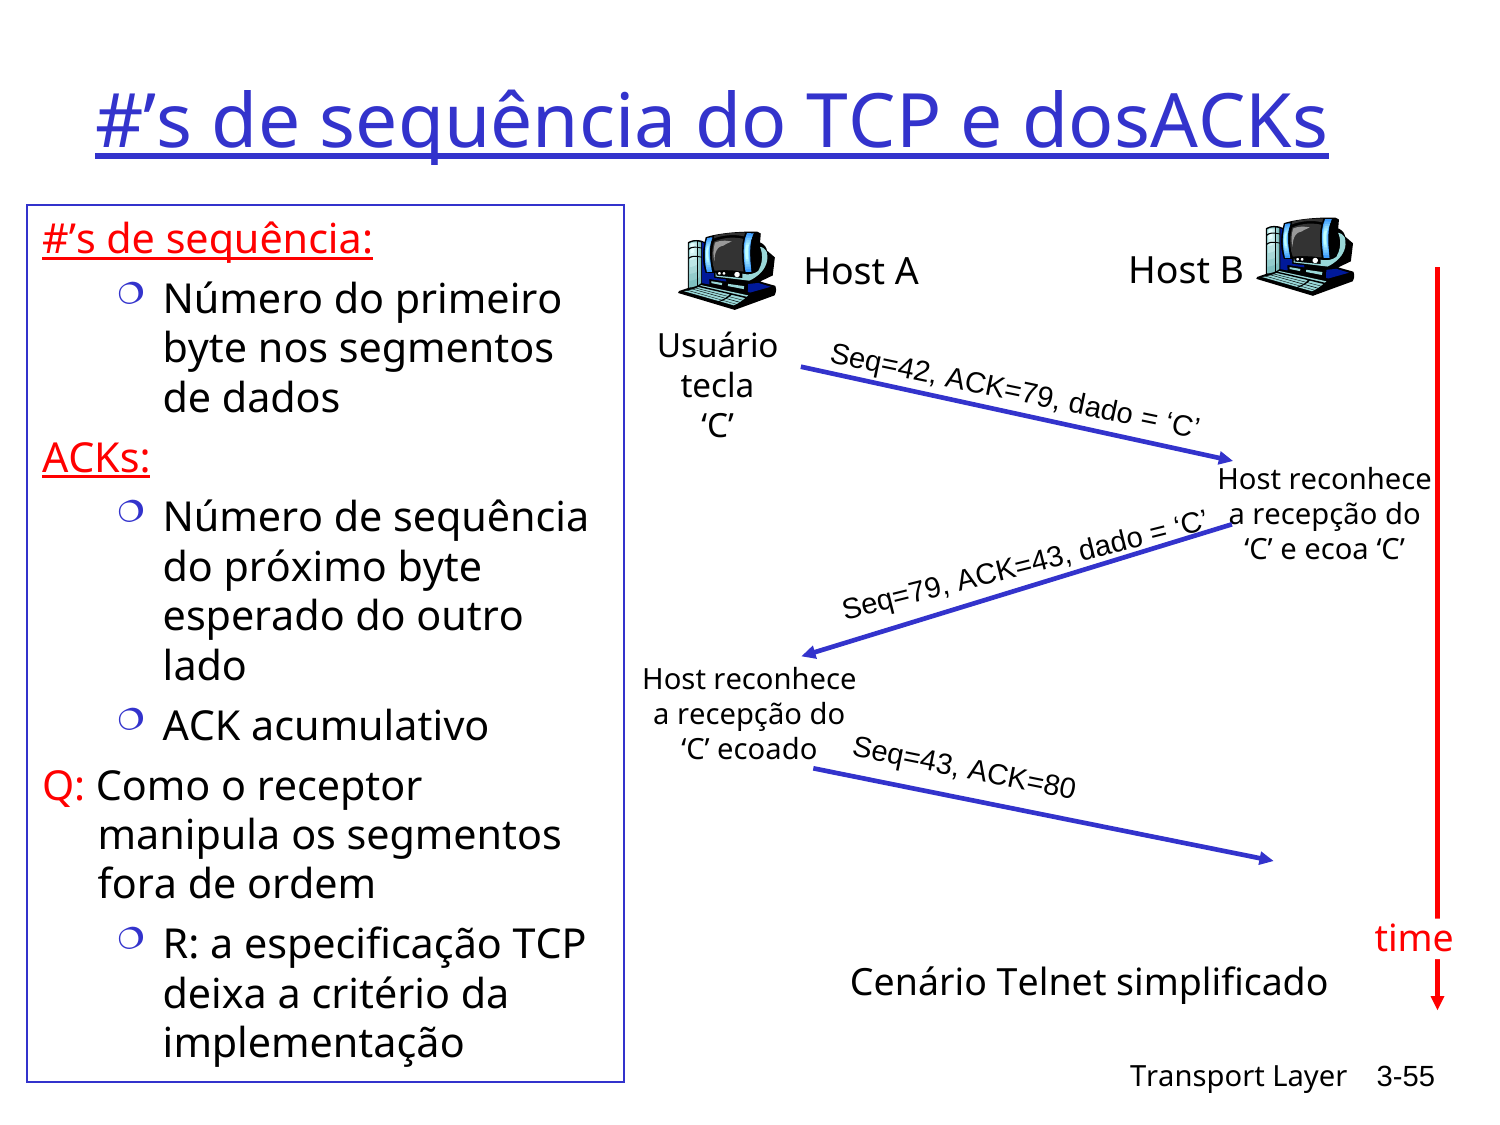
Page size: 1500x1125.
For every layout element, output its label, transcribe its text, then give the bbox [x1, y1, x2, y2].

text_box Host B [1113, 237, 1260, 299]
text_box Cenário Telnet simplificado [835, 950, 1344, 1011]
list #’s de sequência: Número do primeiro byte nos segmentos de dados ACKs: Número de sequência do próximo byte esperado do outro lado ACK acumulativo Q: Como o receptor manipula os segmentos fora de ordem R: a especificação TCP deixa a critério da implementação [27, 204, 624, 1083]
text_box Seq=79, ACK=43, dado = ‘C’ [821, 492, 1202, 637]
text_box Host reconhece a recepção do ‘C’ e ecoa ‘C’ [1202, 452, 1435, 573]
title #’s de sequência do TCP e dosACKs [79, 23, 1466, 212]
text_box time [1359, 906, 1469, 968]
text_box Usuário tecla ‘C’ [641, 316, 794, 453]
text_box Transport Layer [887, 1050, 1339, 1125]
text_box Host A [788, 239, 935, 300]
picture [1256, 216, 1356, 296]
picture [678, 230, 778, 310]
text_box Seq=43, ACK=80 [868, 722, 1097, 817]
text_box Host reconhece a recepção do ‘C’ ecoado [627, 652, 872, 773]
text_box 3-<número> [1339, 1050, 1451, 1125]
text_box Seq=42, ACK=79, dado = ‘C’ [811, 323, 1220, 455]
text_box Seq=79, ACK=43, dado = ‘C’ [1062, 537, 1202, 580]
